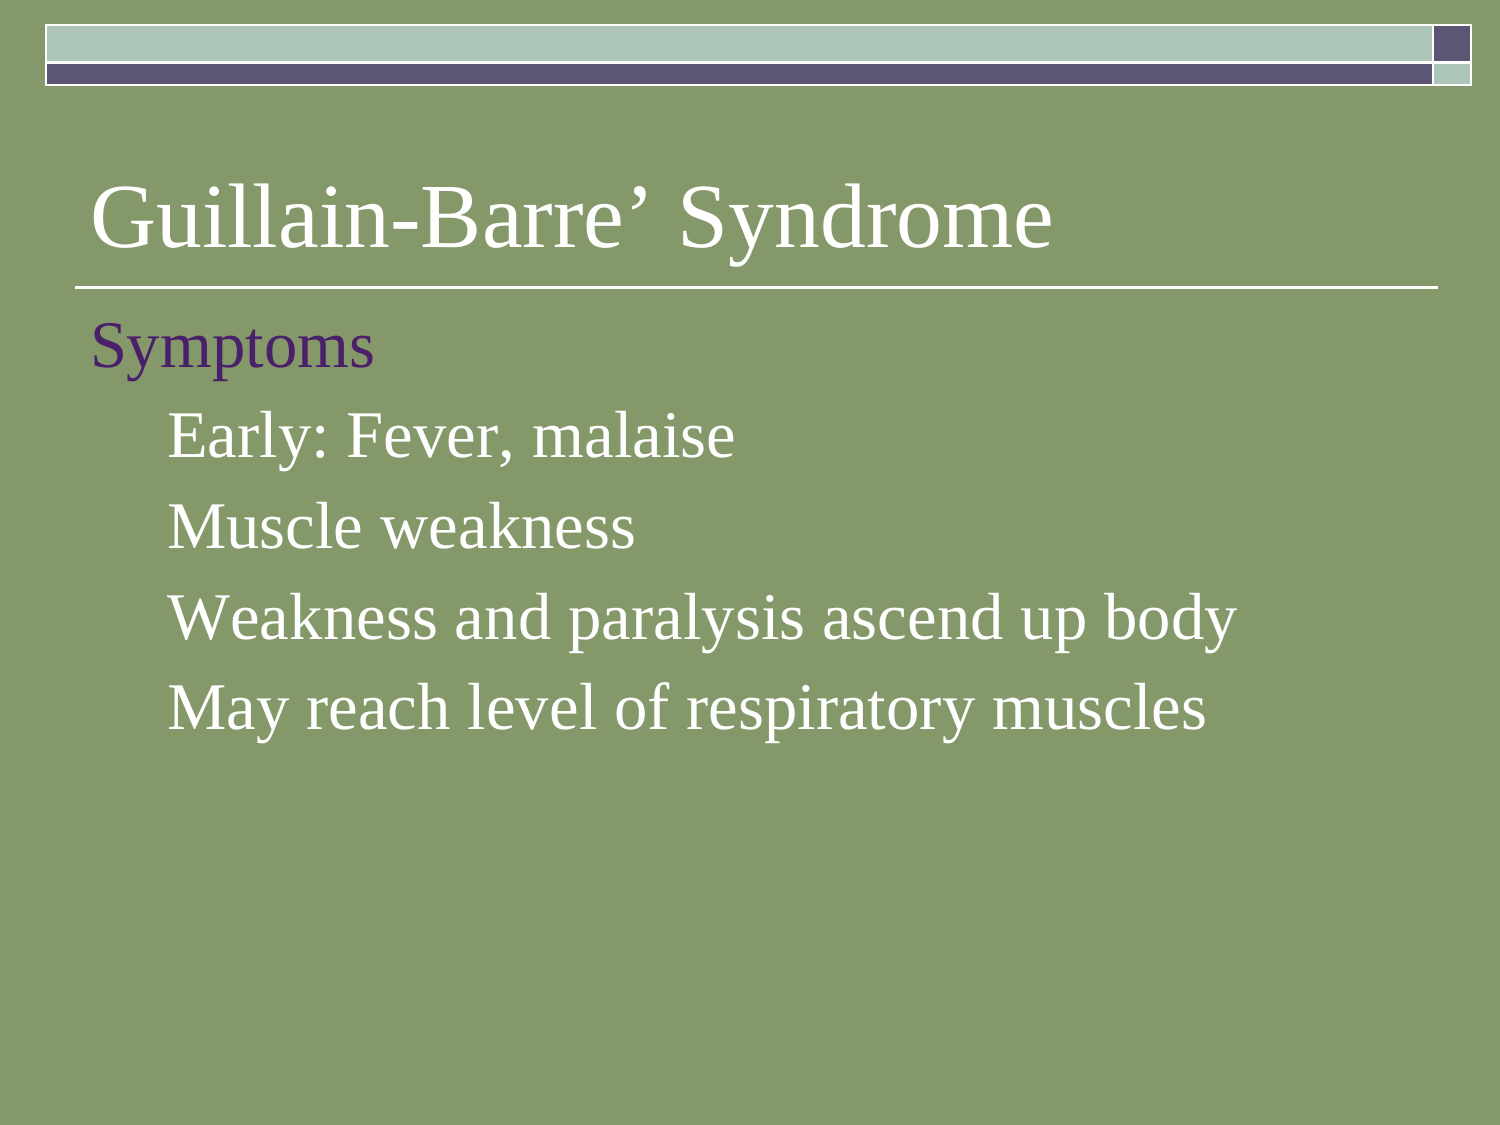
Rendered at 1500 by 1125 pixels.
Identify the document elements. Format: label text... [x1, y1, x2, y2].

title Guillain-Barre’ Syndrome [75, 87, 1426, 275]
list Symptoms Early: Fever, malaise Muscle weakness Weakness and paralysis ascend up body May reach level of respiratory muscles [75, 299, 1426, 1006]
